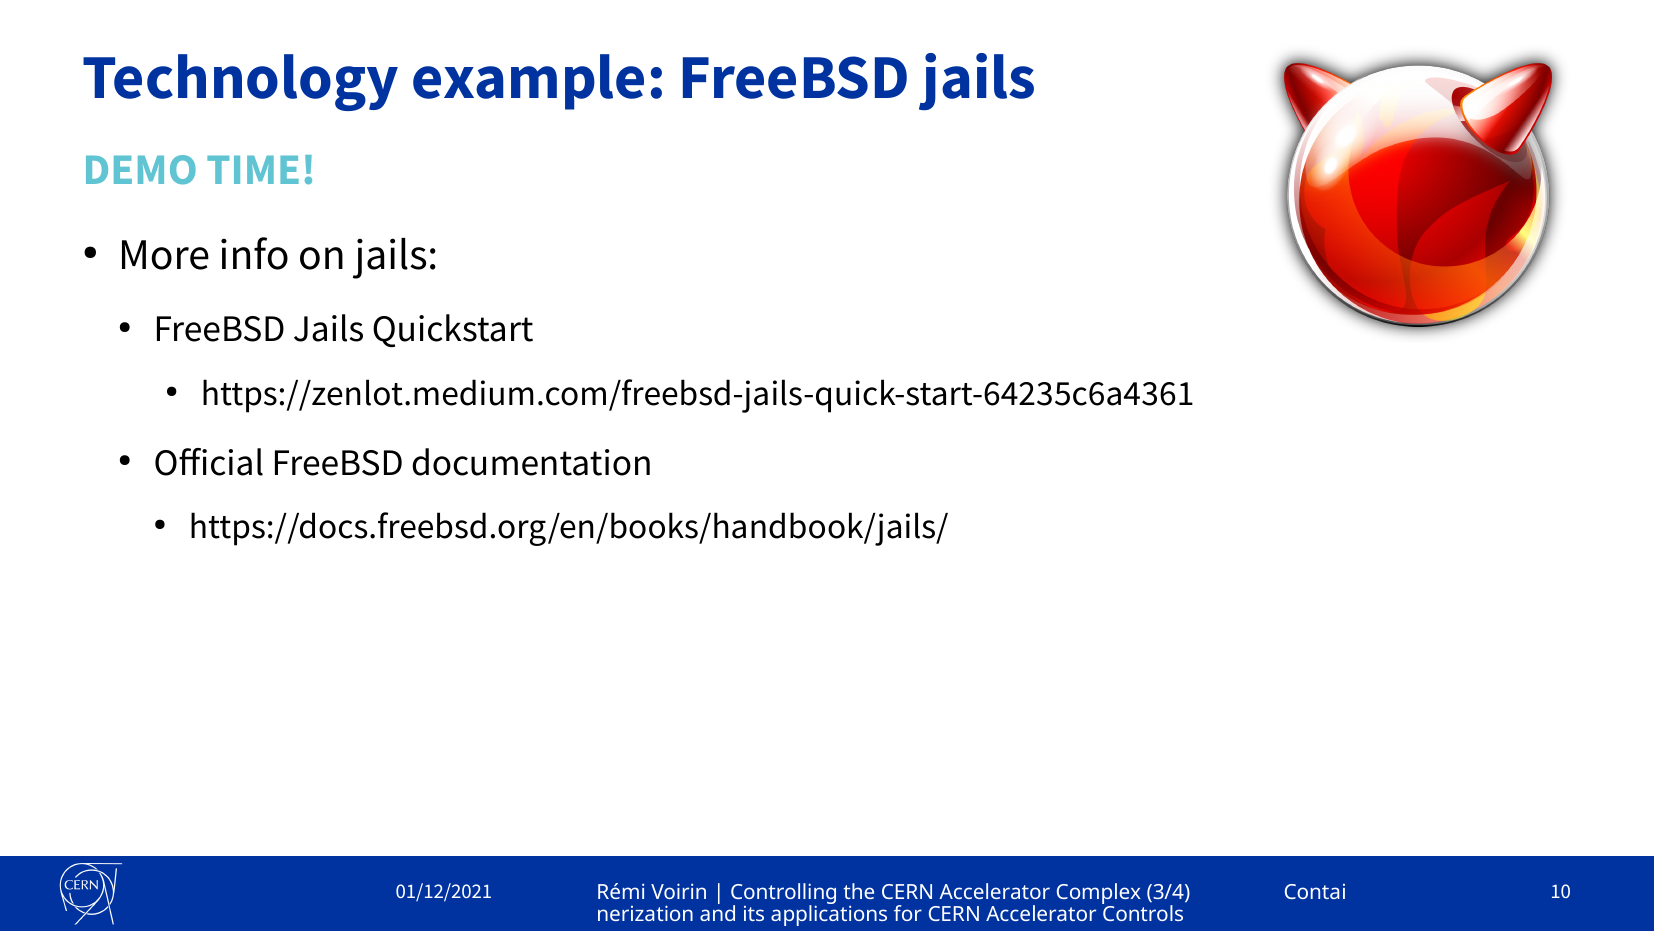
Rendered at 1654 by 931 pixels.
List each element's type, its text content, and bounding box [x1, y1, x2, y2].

title Technology example: FreeBSD jails [82, 37, 1571, 141]
picture [1263, 43, 1574, 343]
picture [56, 859, 127, 928]
list DEMO TIME! More info on jails: FreeBSD Jails Quickstart https://zenlot.medium.com/freebsd-jails-quick-start-64235c6a4361 Official FreeBSD documentation https://docs.freebsd.org/en/books/handbook/jails/ [82, 141, 1536, 758]
